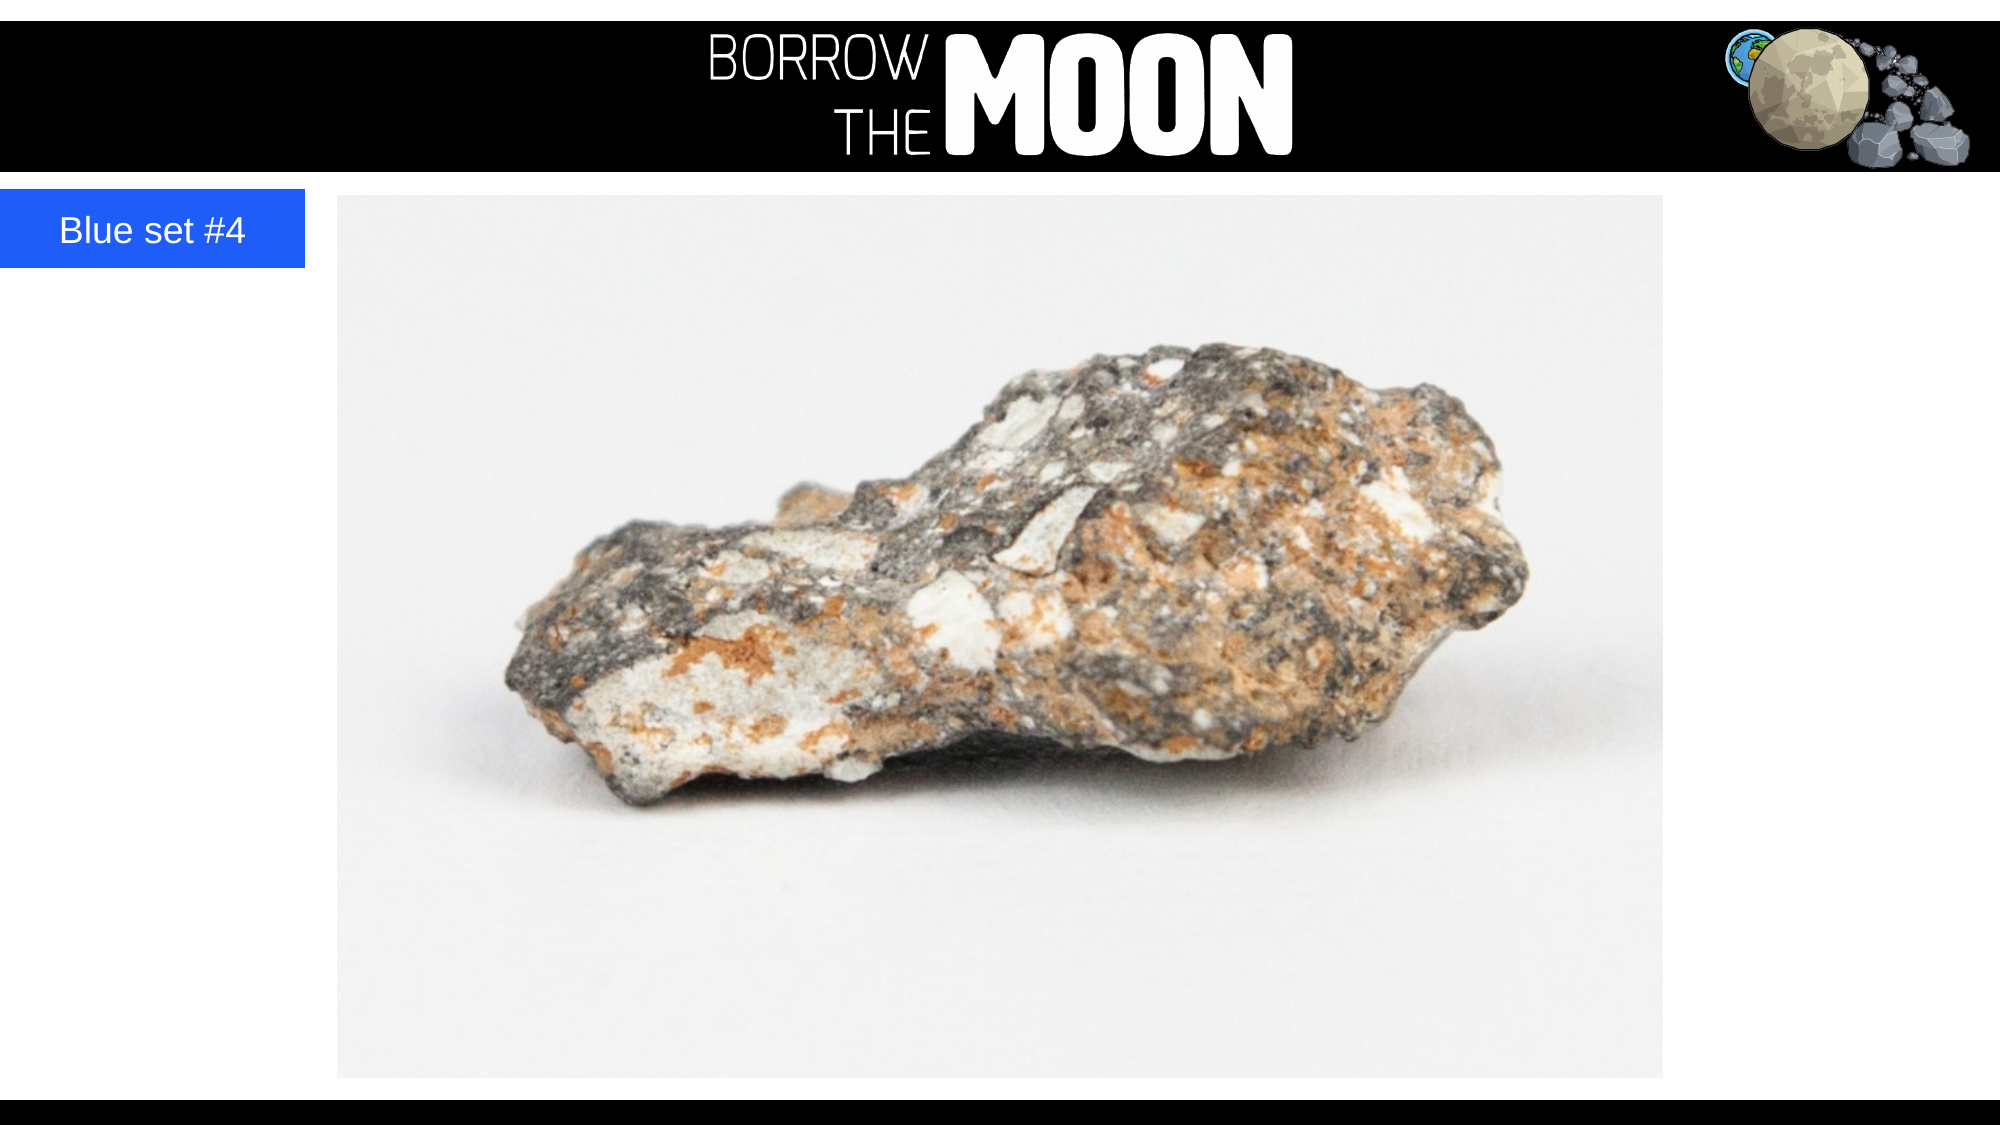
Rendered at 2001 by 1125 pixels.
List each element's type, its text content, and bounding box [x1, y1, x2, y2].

text_box Blue set #4 [0, 189, 305, 268]
picture [337, 196, 1663, 1078]
